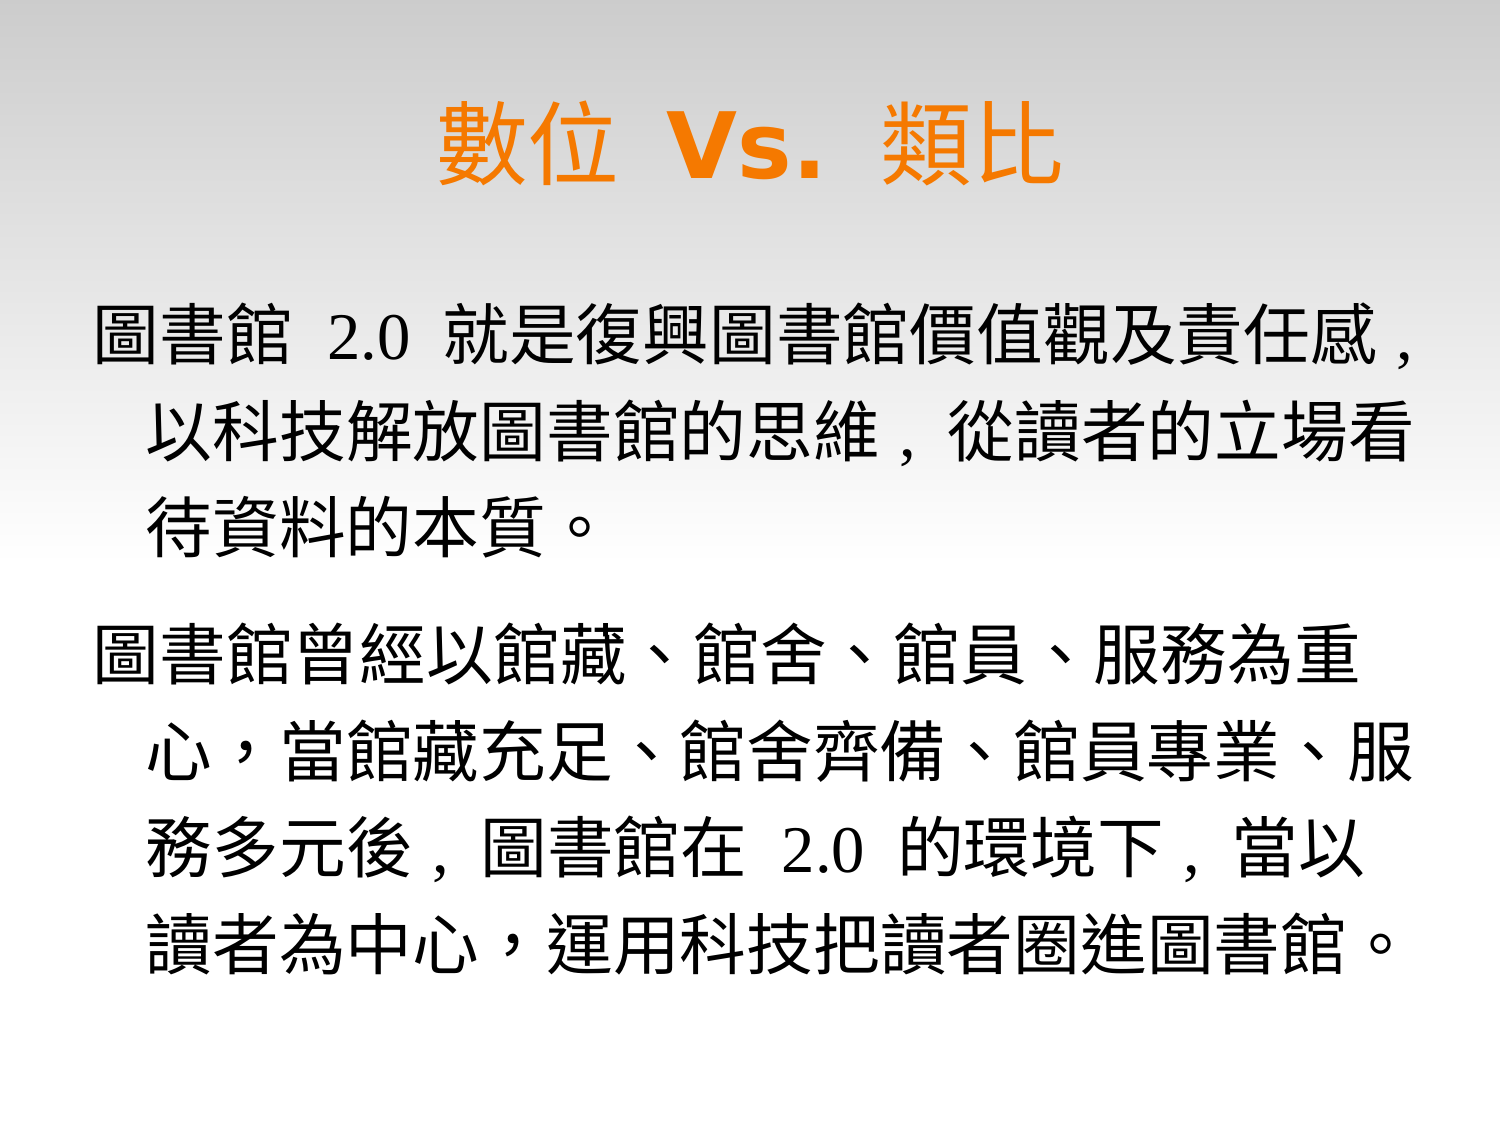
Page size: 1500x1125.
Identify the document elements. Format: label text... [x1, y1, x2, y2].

title 數位 Vs. 類比 [75, 44, 1425, 233]
list 圖書館 2.0 就是復興圖書館價值觀及責任感, 以科技解放圖書館的思維, 從讀者的立場看待資料的本質。 圖書館曾經以館藏、館舍、館員、服務為重心，當館藏充足、館舍齊備、館員專業、服務多元後, 圖書館在 2.0 的環境下, 當以讀者為中心，運用科技把讀者圈進圖書館。 [75, 282, 1426, 992]
